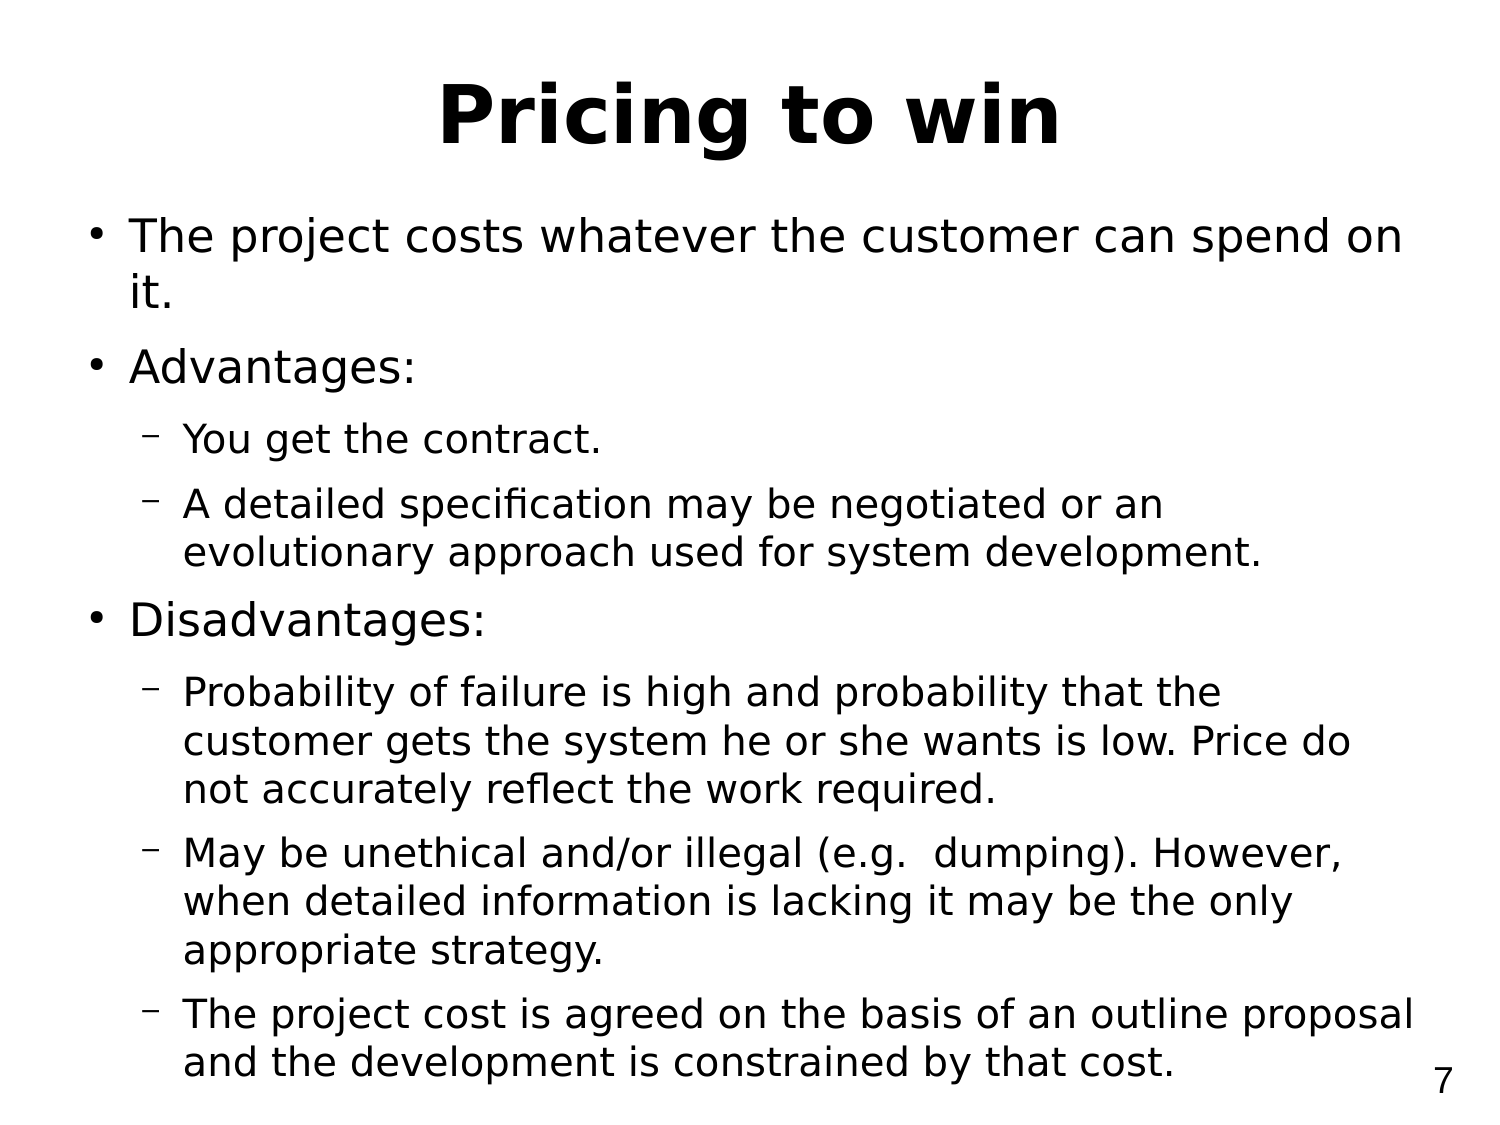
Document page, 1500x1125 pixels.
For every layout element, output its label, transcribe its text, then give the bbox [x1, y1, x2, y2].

list The project costs whatever the customer can spend on it. Advantages: You get the contract. A detailed specification may be negotiated or an evolutionary approach used for system development. Disadvantages: Probability of failure is high and probability that the customer gets the system he or she wants is low. Price do not accurately reflect the work required. May be unethical and/or illegal (e.g. dumping). However, when detailed information is lacking it may be the only appropriate strategy. The project cost is agreed on the basis of an outline proposal and the development is constrained by that cost. [75, 206, 1425, 1093]
title Pricing to win [75, 44, 1425, 177]
